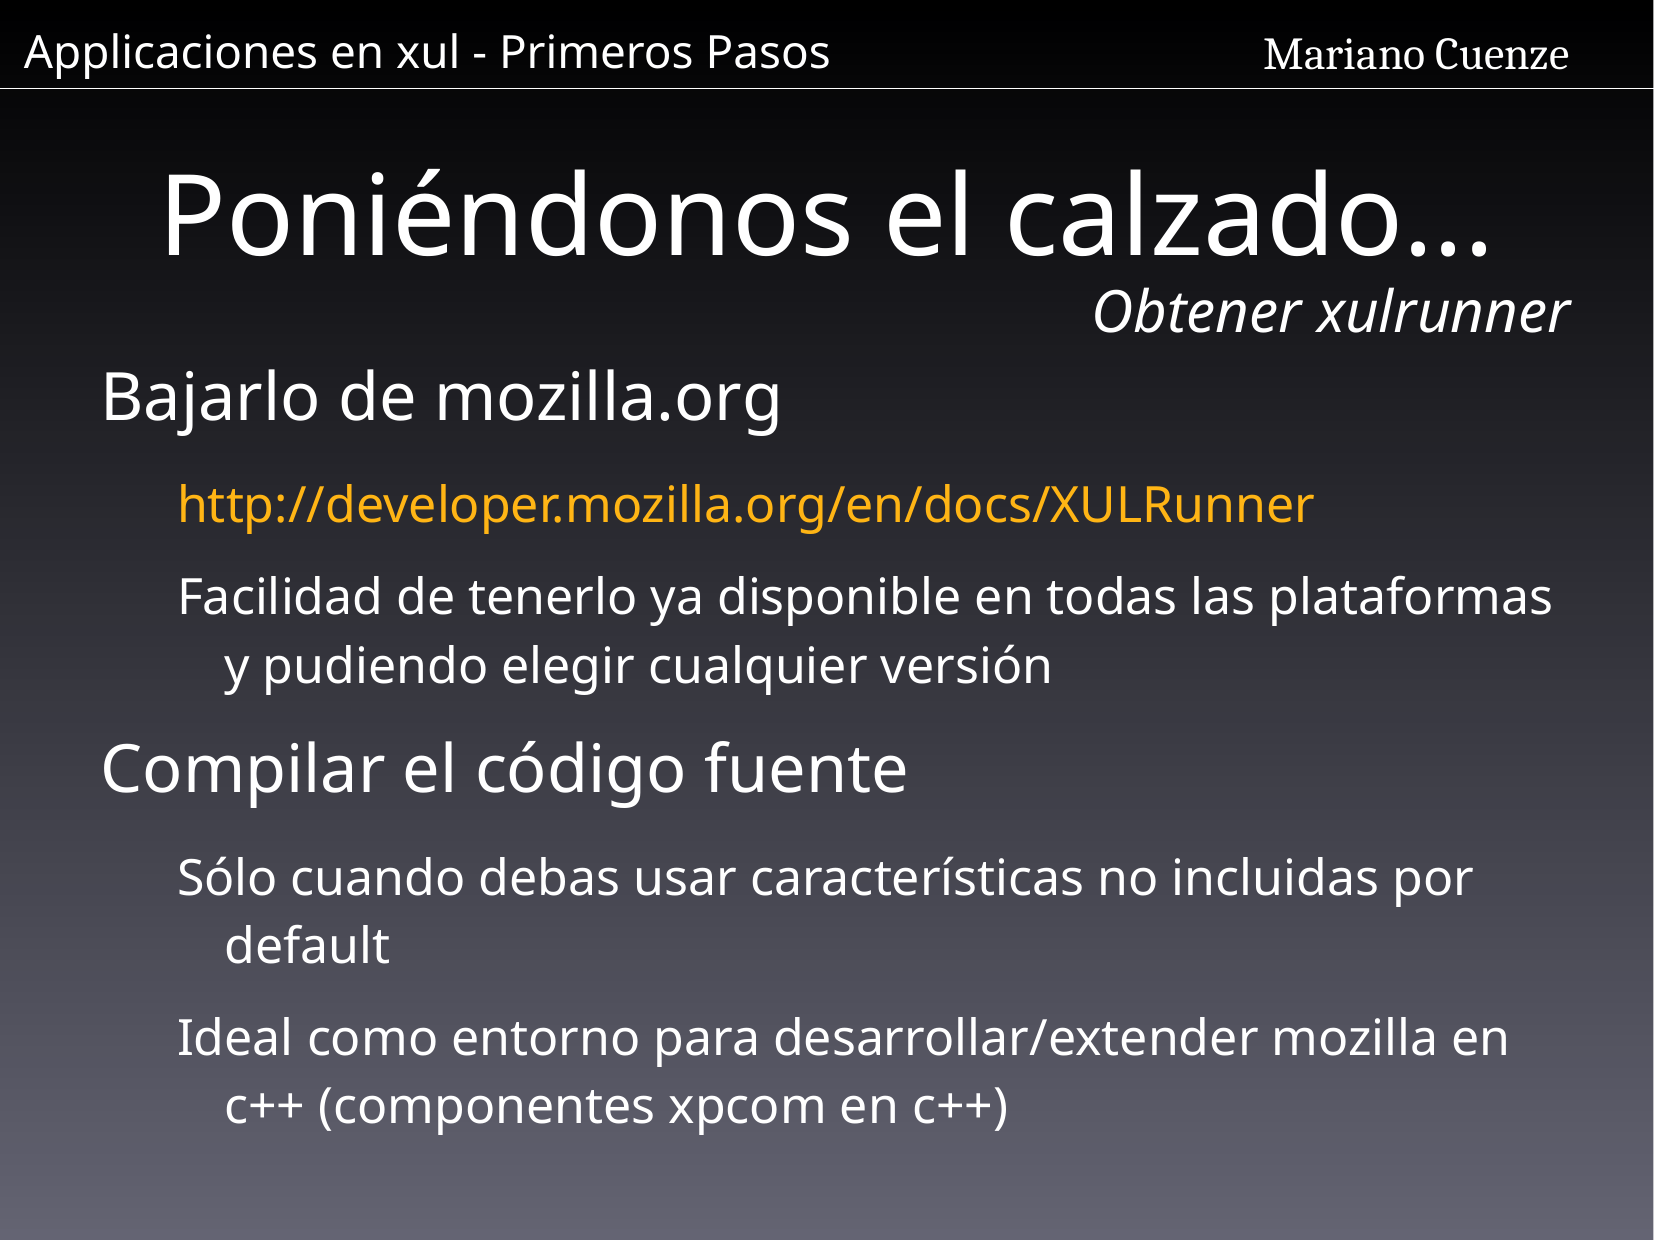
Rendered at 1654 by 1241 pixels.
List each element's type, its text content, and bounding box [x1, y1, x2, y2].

text_box Mariano Cuenze [1249, 20, 1648, 88]
list Bajarlo de mozilla.org http://developer.mozilla.org/en/docs/XULRunner Facilidad de tenerlo ya disponible en todas las plataformas y pudiendo elegir cualquier versión Compilar el código fuente Sólo cuando debas usar características no incluidas por default Ideal como entorno para desarrollar/extender mozilla en c++ (componentes xpcom en c++) [82, 355, 1571, 1153]
title Obtener xulrunner [82, 265, 1571, 355]
title Poniéndonos el calzado... [82, 108, 1571, 265]
text_box Applicaciones en xul - Primeros Pasos [9, 11, 899, 80]
